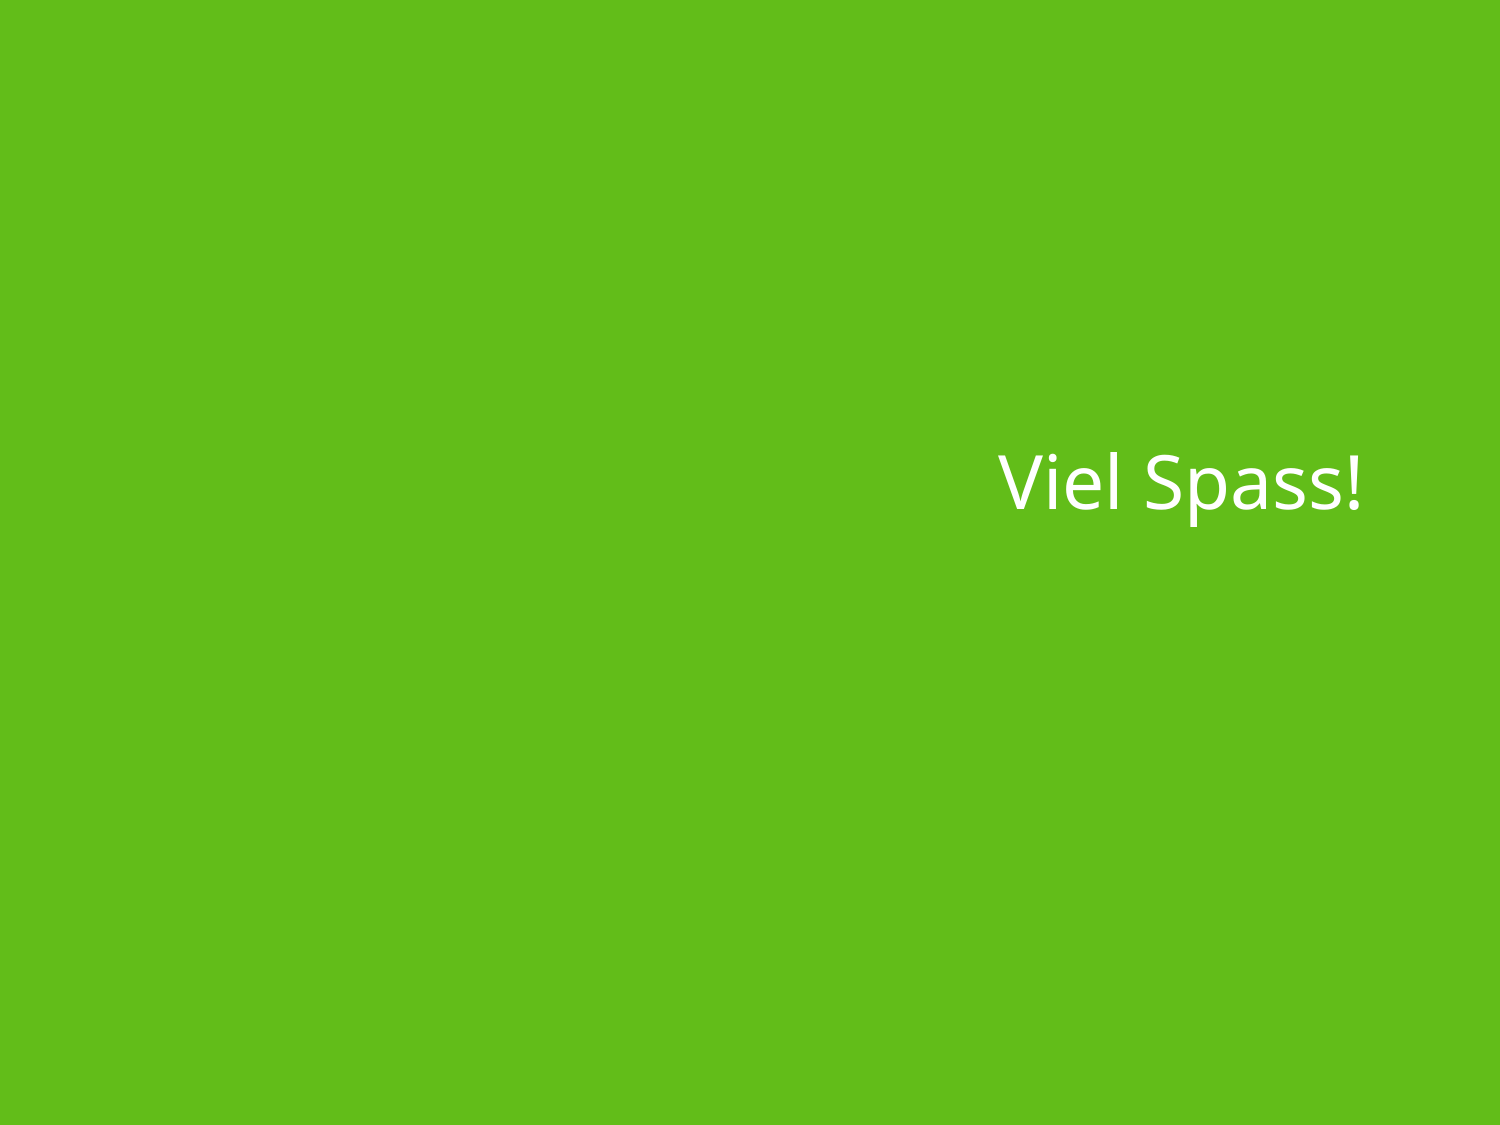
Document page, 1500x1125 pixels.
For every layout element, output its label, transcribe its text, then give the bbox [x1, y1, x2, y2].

title Viel Spass! [245, 386, 1380, 575]
